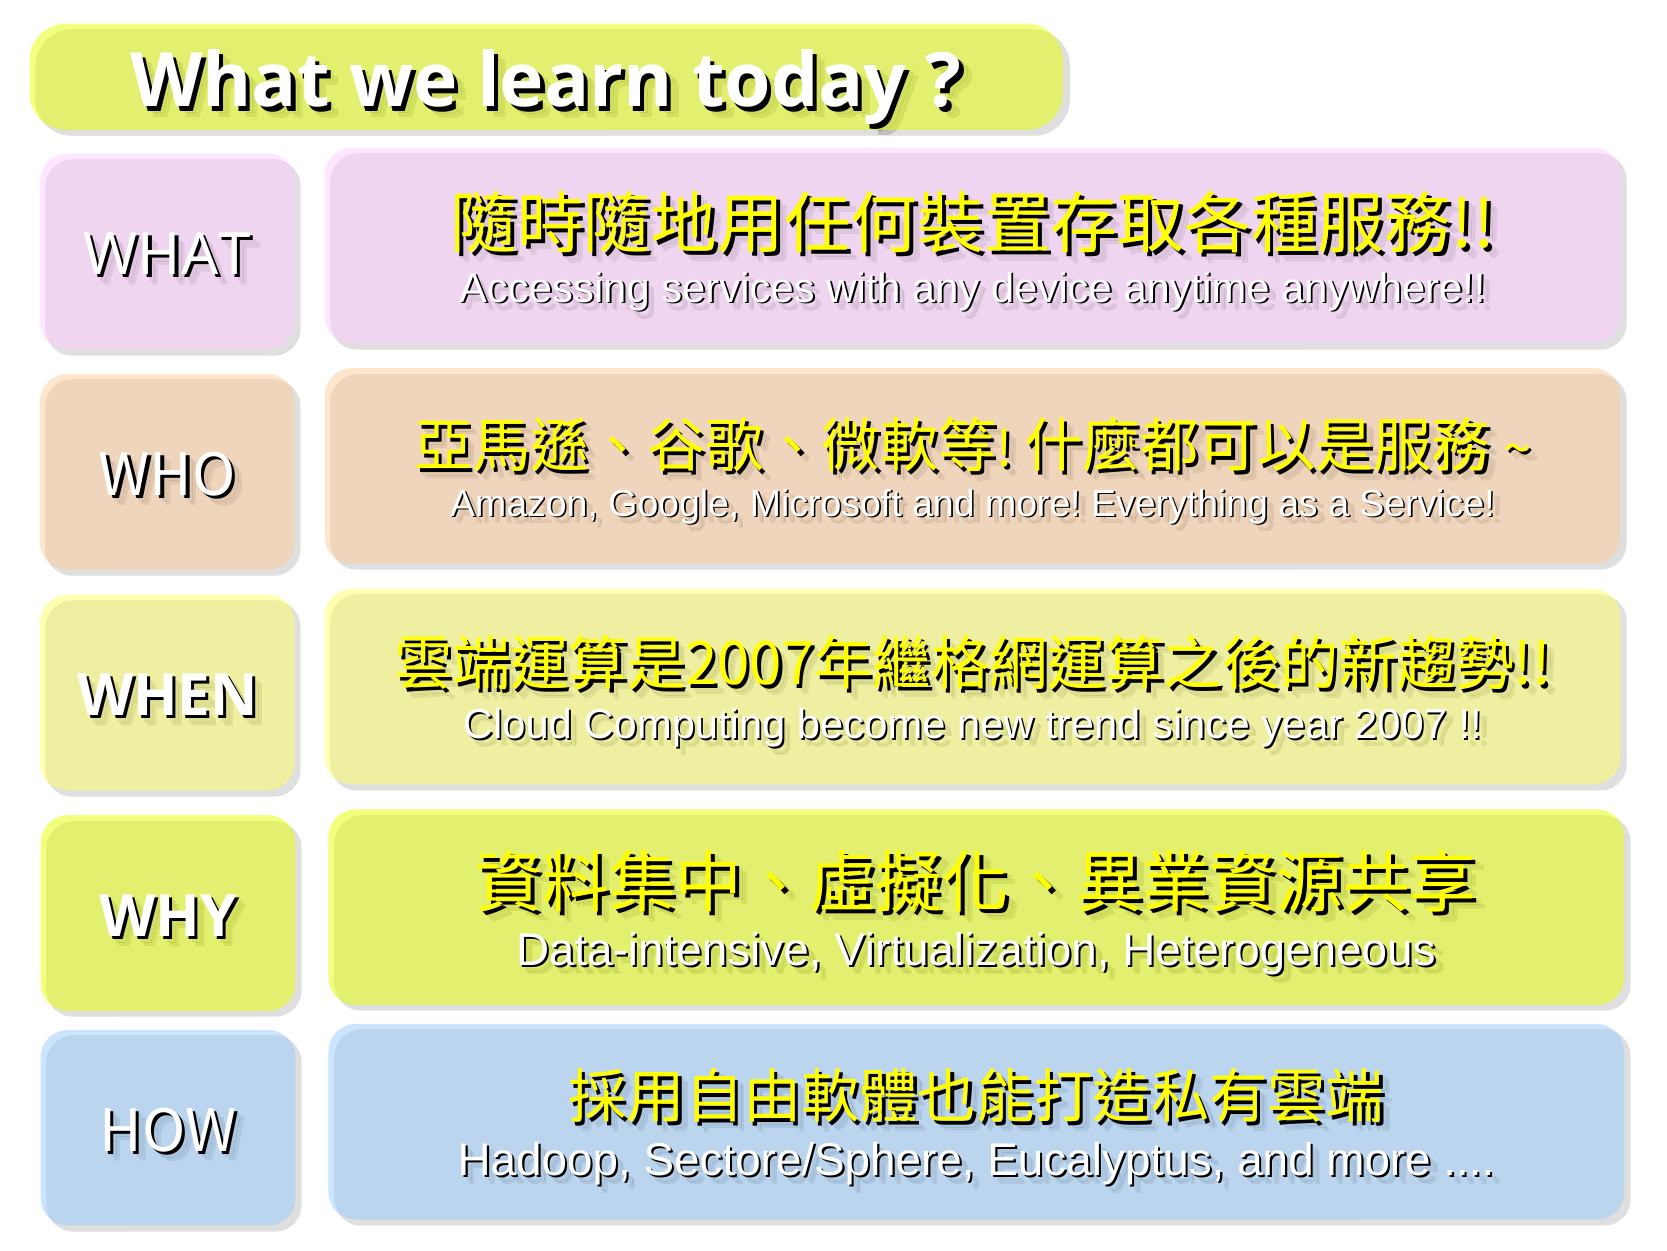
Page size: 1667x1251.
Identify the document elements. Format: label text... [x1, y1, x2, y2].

text_box HOW [40, 1029, 296, 1226]
text_box WHY [40, 815, 296, 1011]
text_box WHEN [40, 594, 295, 791]
text_box What we learn today ? [29, 23, 1064, 130]
text_box 亞馬遜、谷歌、微軟等! 什麼都可以是服務 ~ Amazon, Google, Microsoft and more! Everything as a Service! [324, 368, 1621, 564]
text_box 採用自由軟體也能打造私有雲端 Hadoop, Sectore/Sphere, Eucalyptus, and more .... [328, 1023, 1625, 1220]
text_box 資料集中、虛擬化、異業資源共享 Data-intensive, Virtualization, Heterogeneous [328, 809, 1625, 1005]
text_box WHO [40, 374, 295, 570]
text_box WHAT [40, 153, 295, 350]
text_box 雲端運算是2007年繼格網運算之後的新趨勢!! Cloud Computing become new trend since year 2007 !! [324, 588, 1621, 785]
text_box 隨時隨地用任何裝置存取各種服務!! Accessing services with any device anytime anywhere!! [324, 147, 1621, 344]
